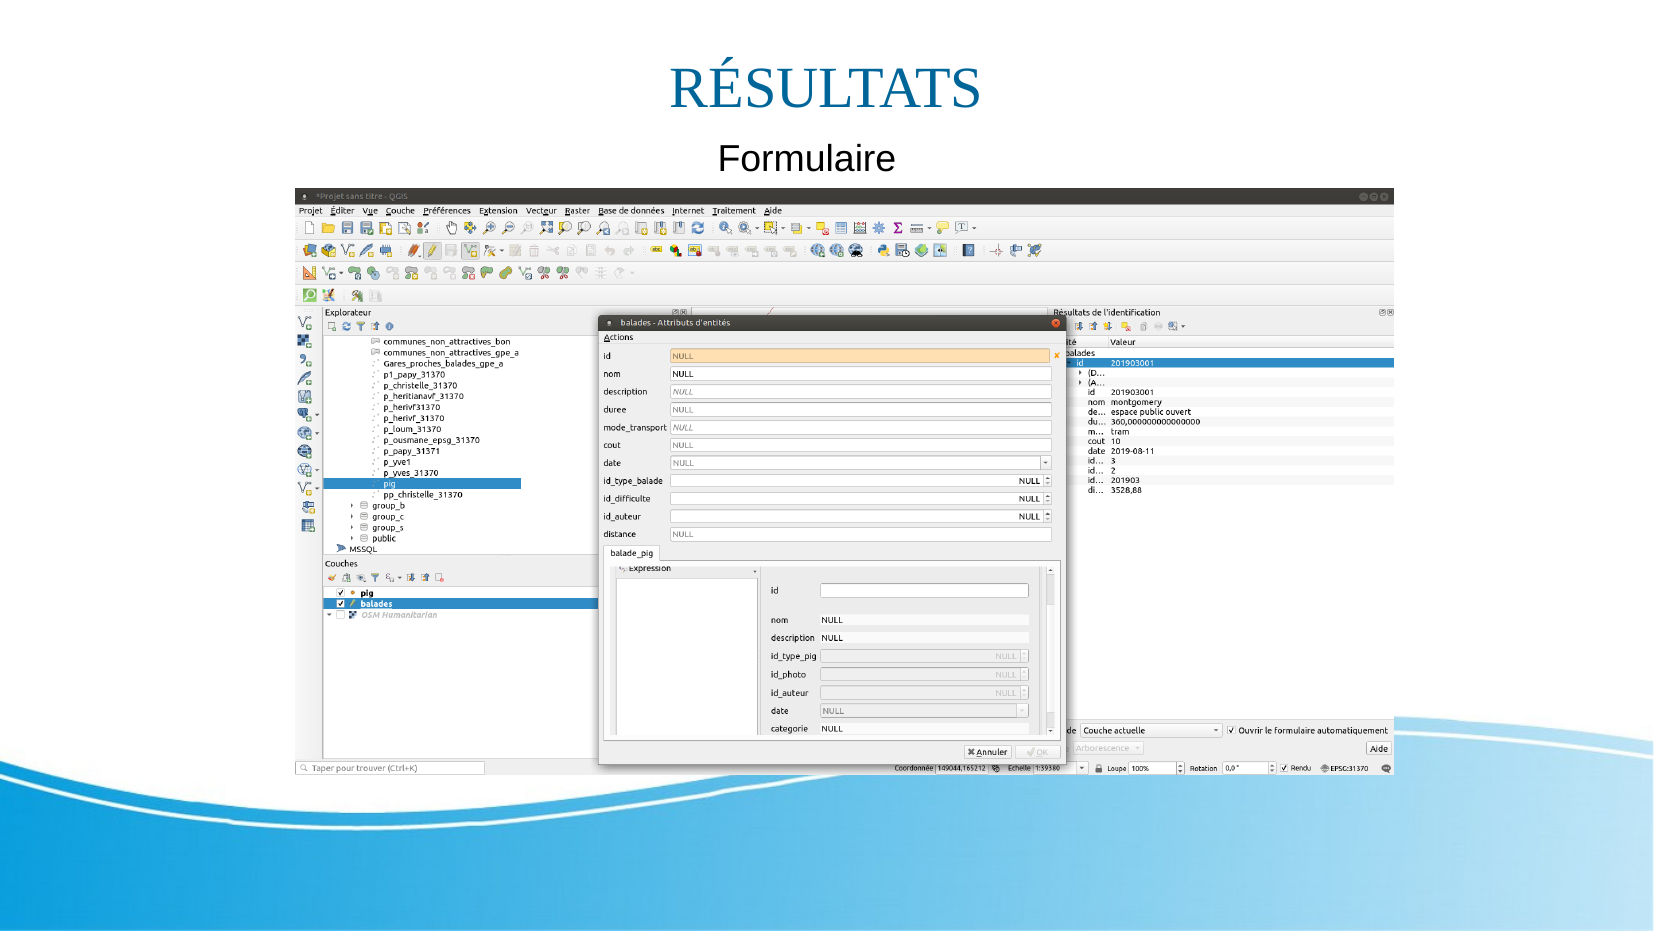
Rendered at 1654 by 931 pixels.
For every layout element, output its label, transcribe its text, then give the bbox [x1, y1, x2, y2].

text_box Formulaire [702, 129, 1140, 187]
title RÉSULTATS [82, 10, 1571, 166]
picture [0, 188, 1654, 931]
